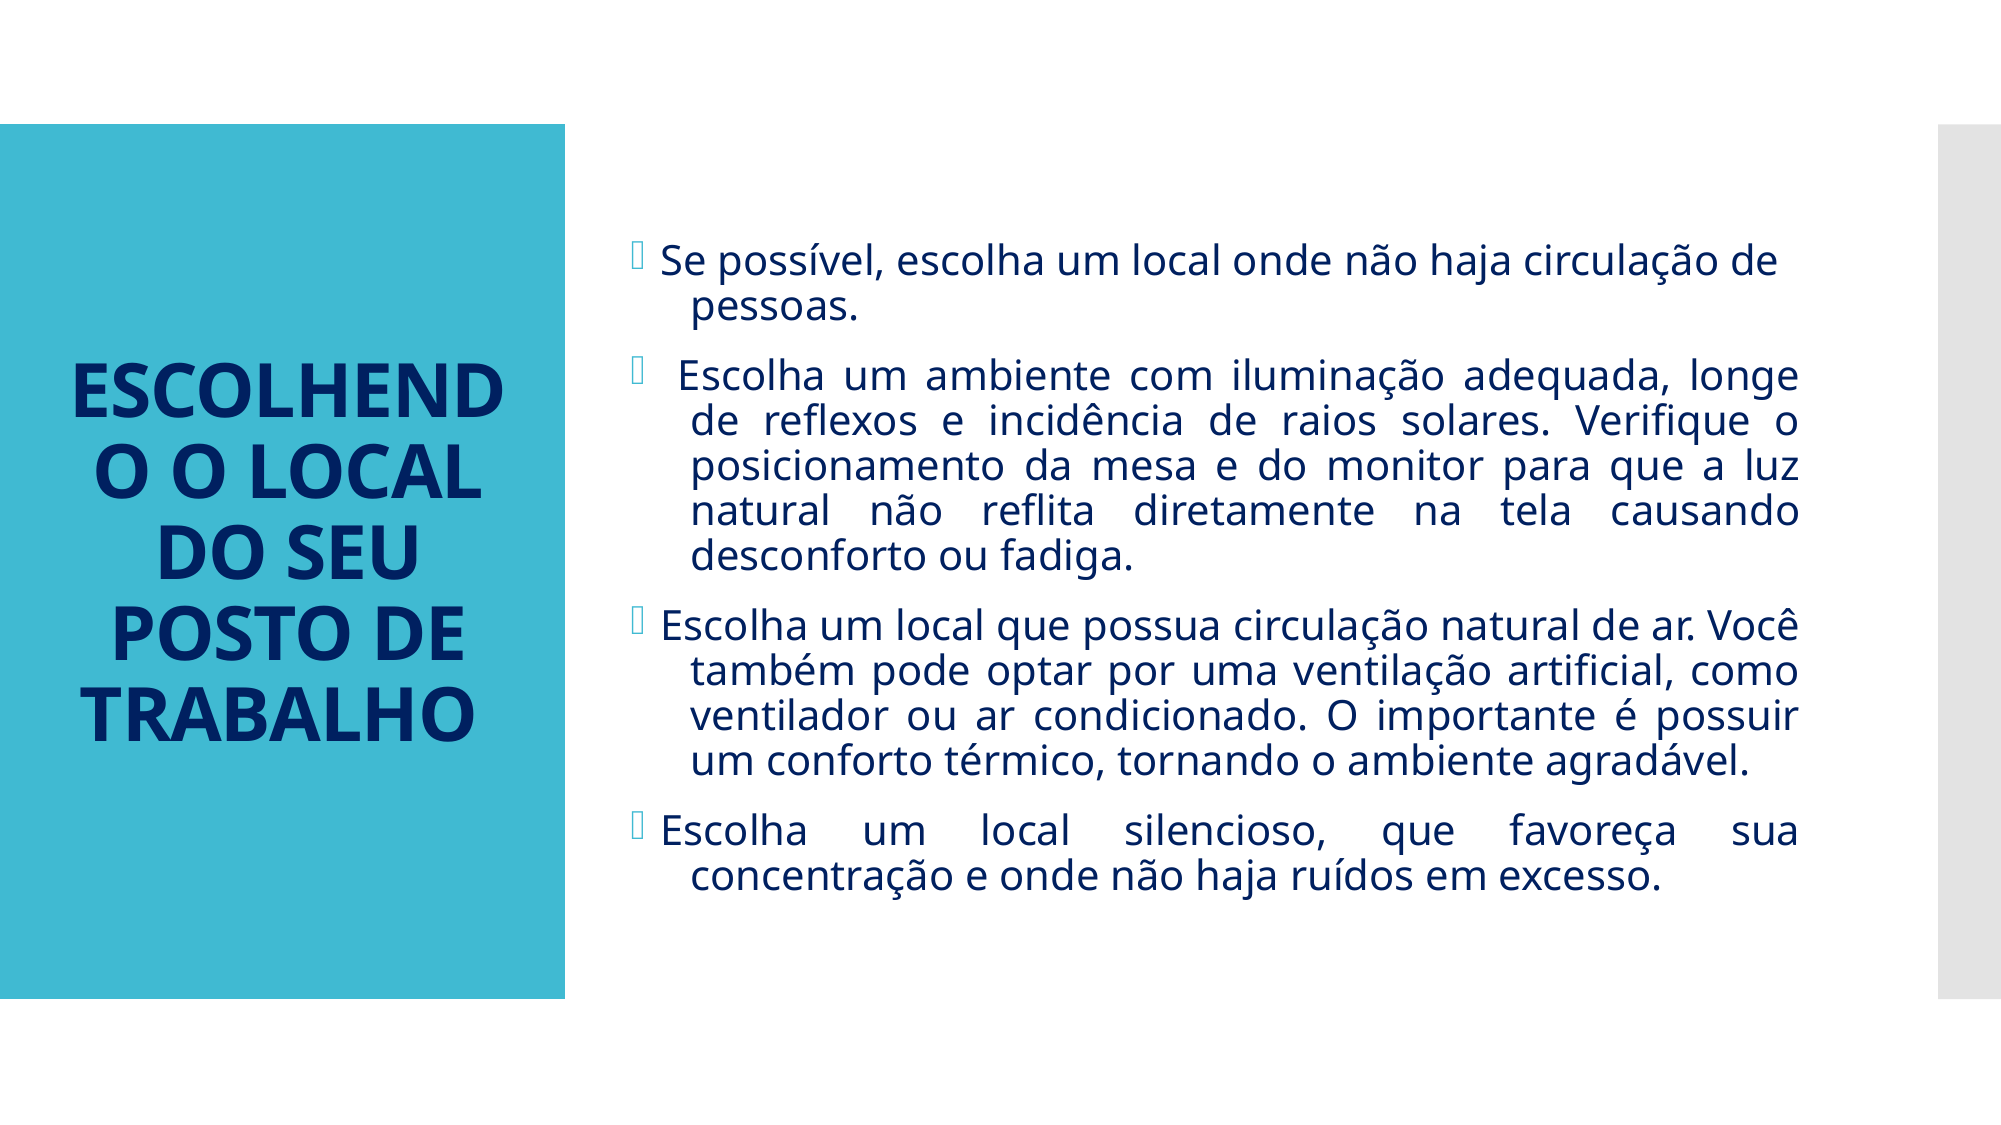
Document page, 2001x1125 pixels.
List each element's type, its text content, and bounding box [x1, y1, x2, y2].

title ESCOLHENDO O LOCAL DO SEU POSTO DE TRABALHO [27, 178, 549, 933]
list Se possível, escolha um local onde não haja circulação de pessoas. Escolha um ambiente com iluminação adequada, longe de reflexos e incidência de raios solares. Verifique o posicionamento da mesa e do monitor para que a luz natural não reflita diretamente na tela causando desconforto ou fadiga. Escolha um local que possua circulação natural de ar. Você também pode optar por uma ventilação artificial, como ventilador ou ar condicionado. O importante é possuir um conforto térmico, tornando o ambiente agradável. Escolha um local silencioso, que favoreça sua concentração e onde não haja ruídos em excesso. [615, 79, 1816, 985]
